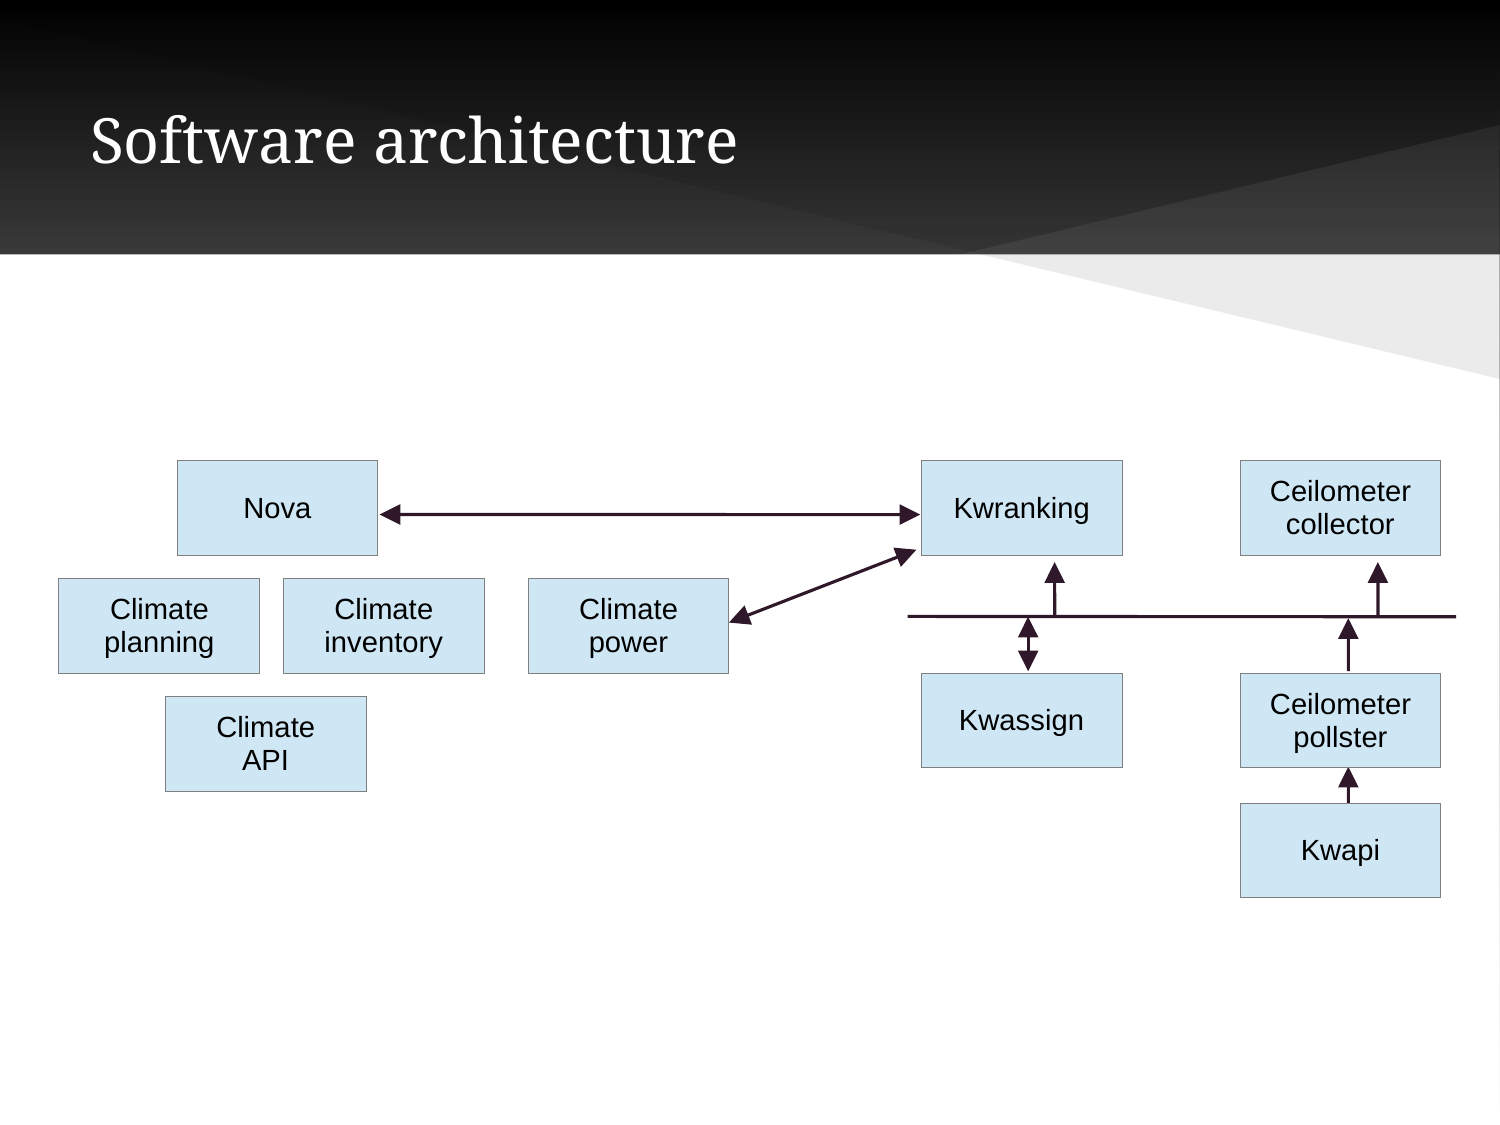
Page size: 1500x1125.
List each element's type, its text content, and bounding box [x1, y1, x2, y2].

text_box Kwranking [921, 460, 1123, 556]
text_box Climate inventory [283, 578, 485, 674]
text_box Nova [177, 460, 378, 556]
text_box Kwassign [921, 673, 1123, 768]
text_box Climate API [165, 696, 367, 792]
text_box Kwapi [1240, 803, 1441, 898]
text_box Climate planning [58, 578, 260, 674]
text_box Climate power [528, 578, 729, 674]
text_box Ceilometer collector [1240, 460, 1441, 556]
title Software architecture [75, 45, 1425, 233]
text_box Ceilometer pollster [1240, 673, 1441, 768]
